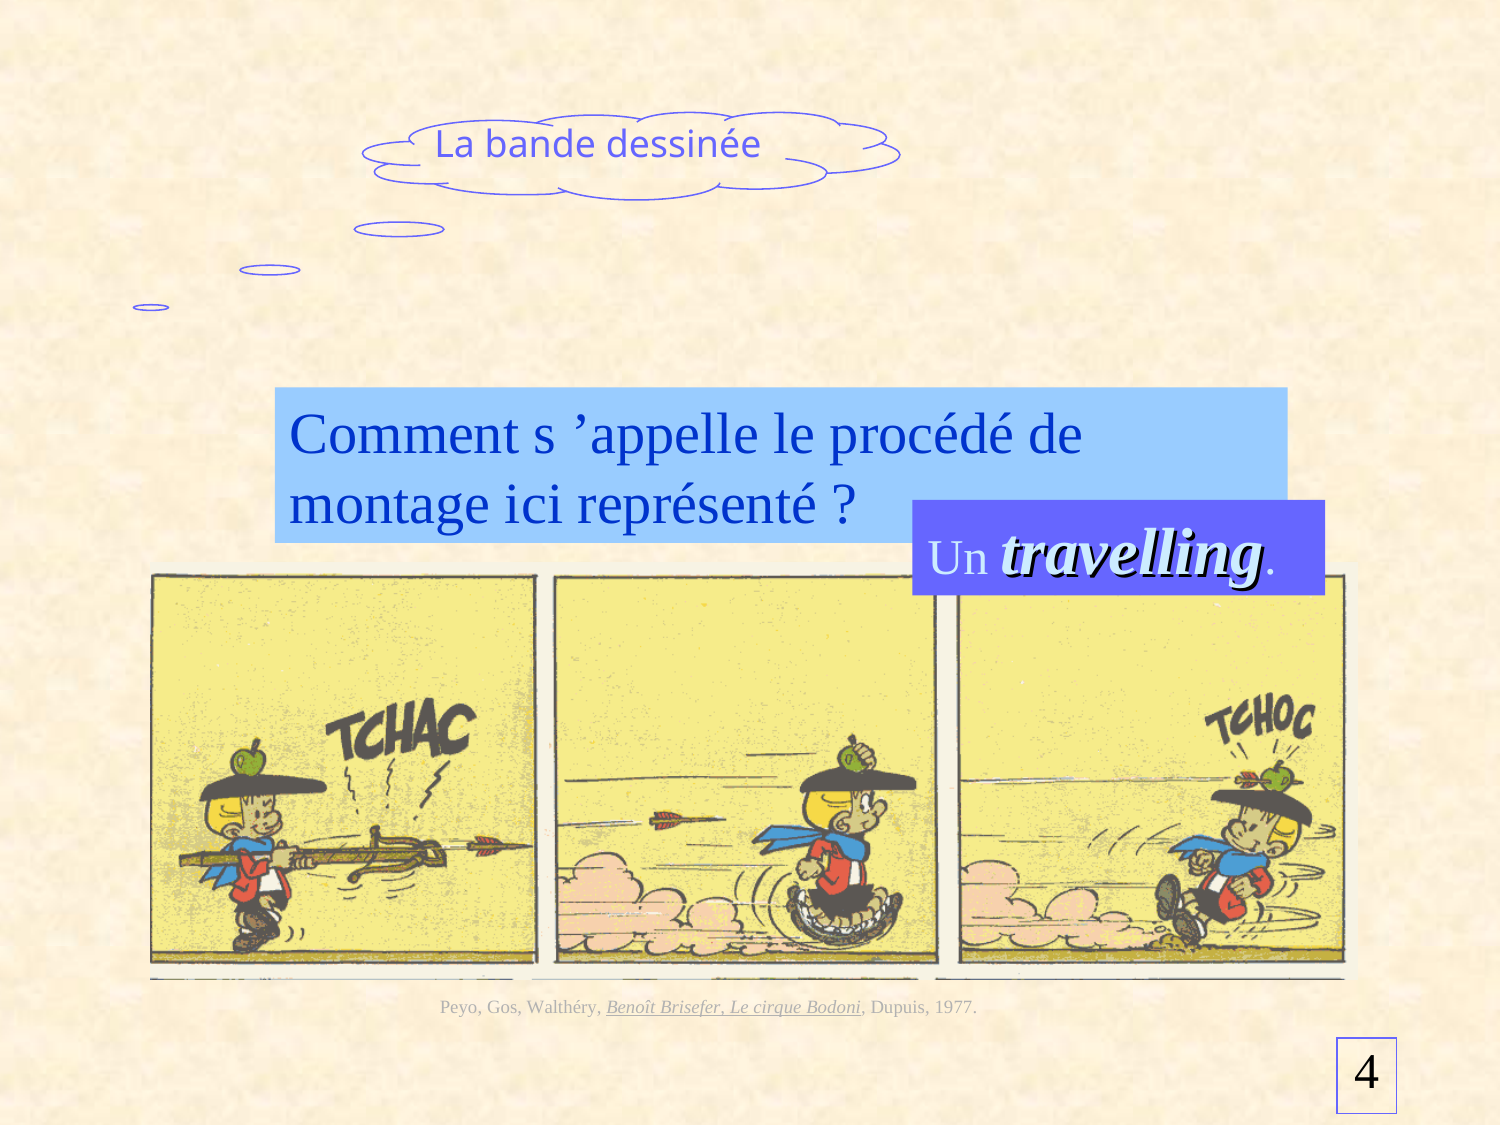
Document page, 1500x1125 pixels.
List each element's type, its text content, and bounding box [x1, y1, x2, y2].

picture [0, 0, 1500, 1125]
text_box Peyo, Gos, Walthéry, Benoît Brisefer, Le cirque Bodoni, Dupuis, 1977. [424, 987, 1038, 1026]
text_box Un travelling. [912, 499, 1326, 596]
text_box Comment s ’appelle le procédé de montage ici représenté ? [274, 387, 1288, 543]
